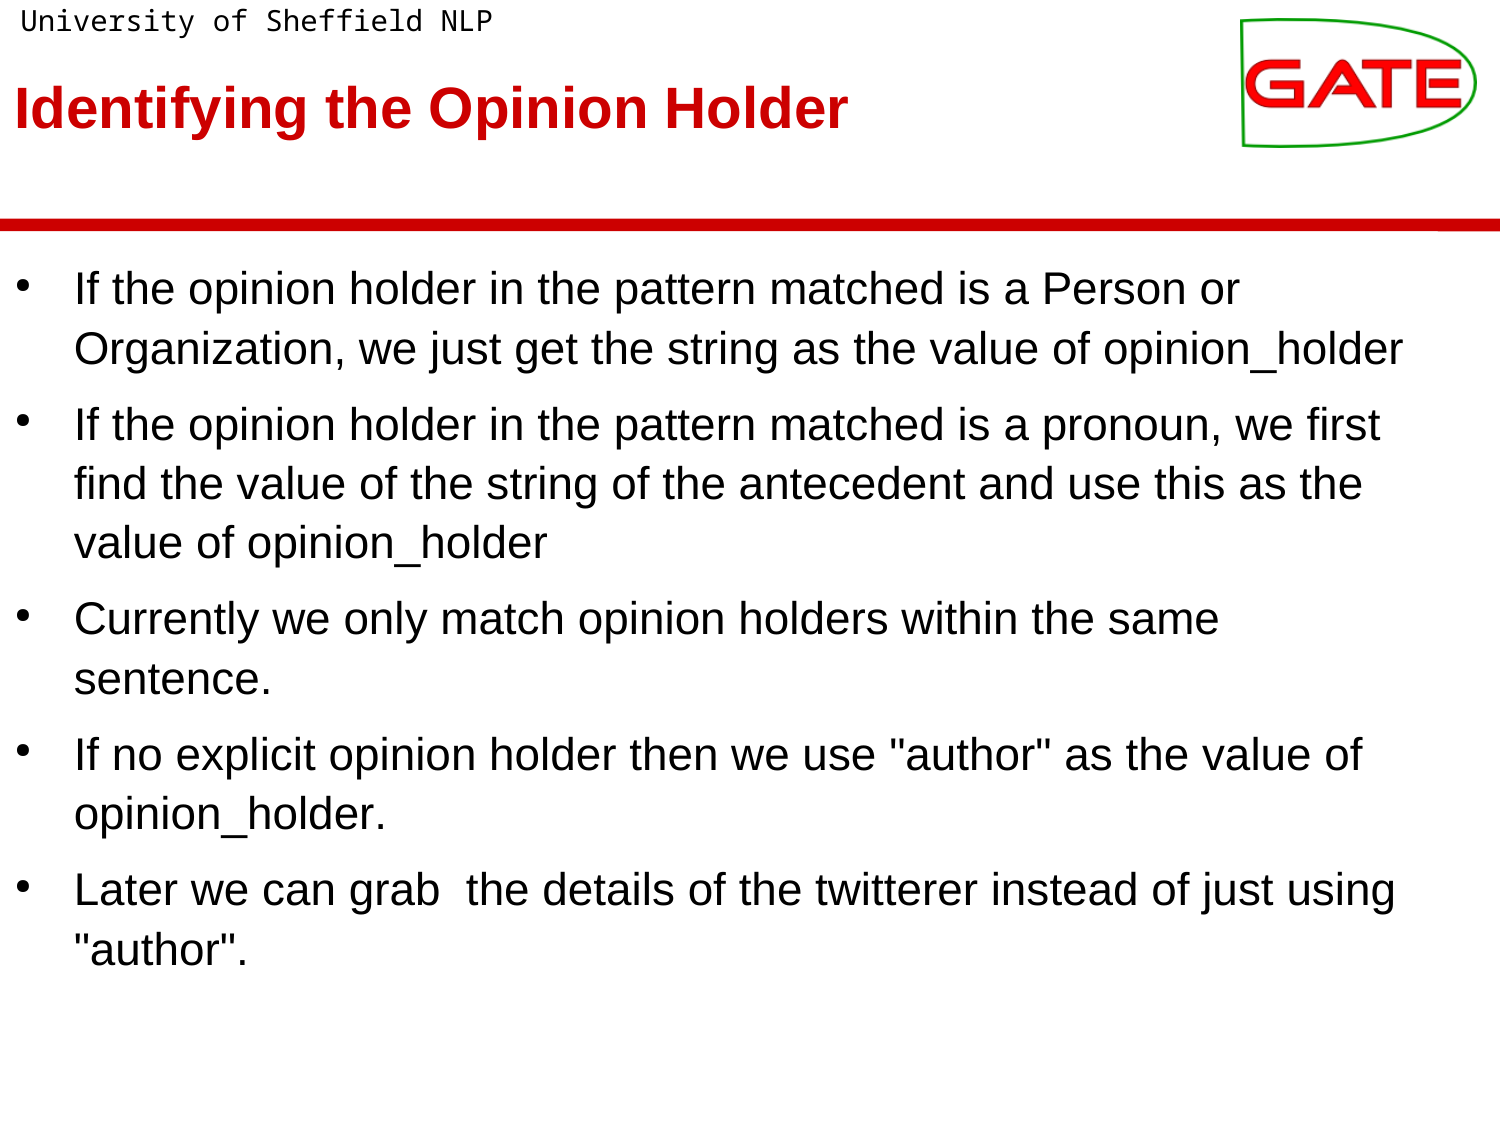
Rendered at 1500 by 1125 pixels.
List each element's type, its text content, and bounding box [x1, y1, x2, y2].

picture [1240, 18, 1477, 148]
title Identifying the Opinion Holder [0, 4, 1239, 213]
list If the opinion holder in the pattern matched is a Person or Organization, we just get the string as the value of opinion_holder If the opinion holder in the pattern matched is a pronoun, we first find the value of the string of the antecedent and use this as the value of opinion_holder Currently we only match opinion holders within the same sentence. If no explicit opinion holder then we use "author" as the value of opinion_holder. Later we can grab the details of the twitterer instead of just using "author". [0, 246, 1447, 1006]
